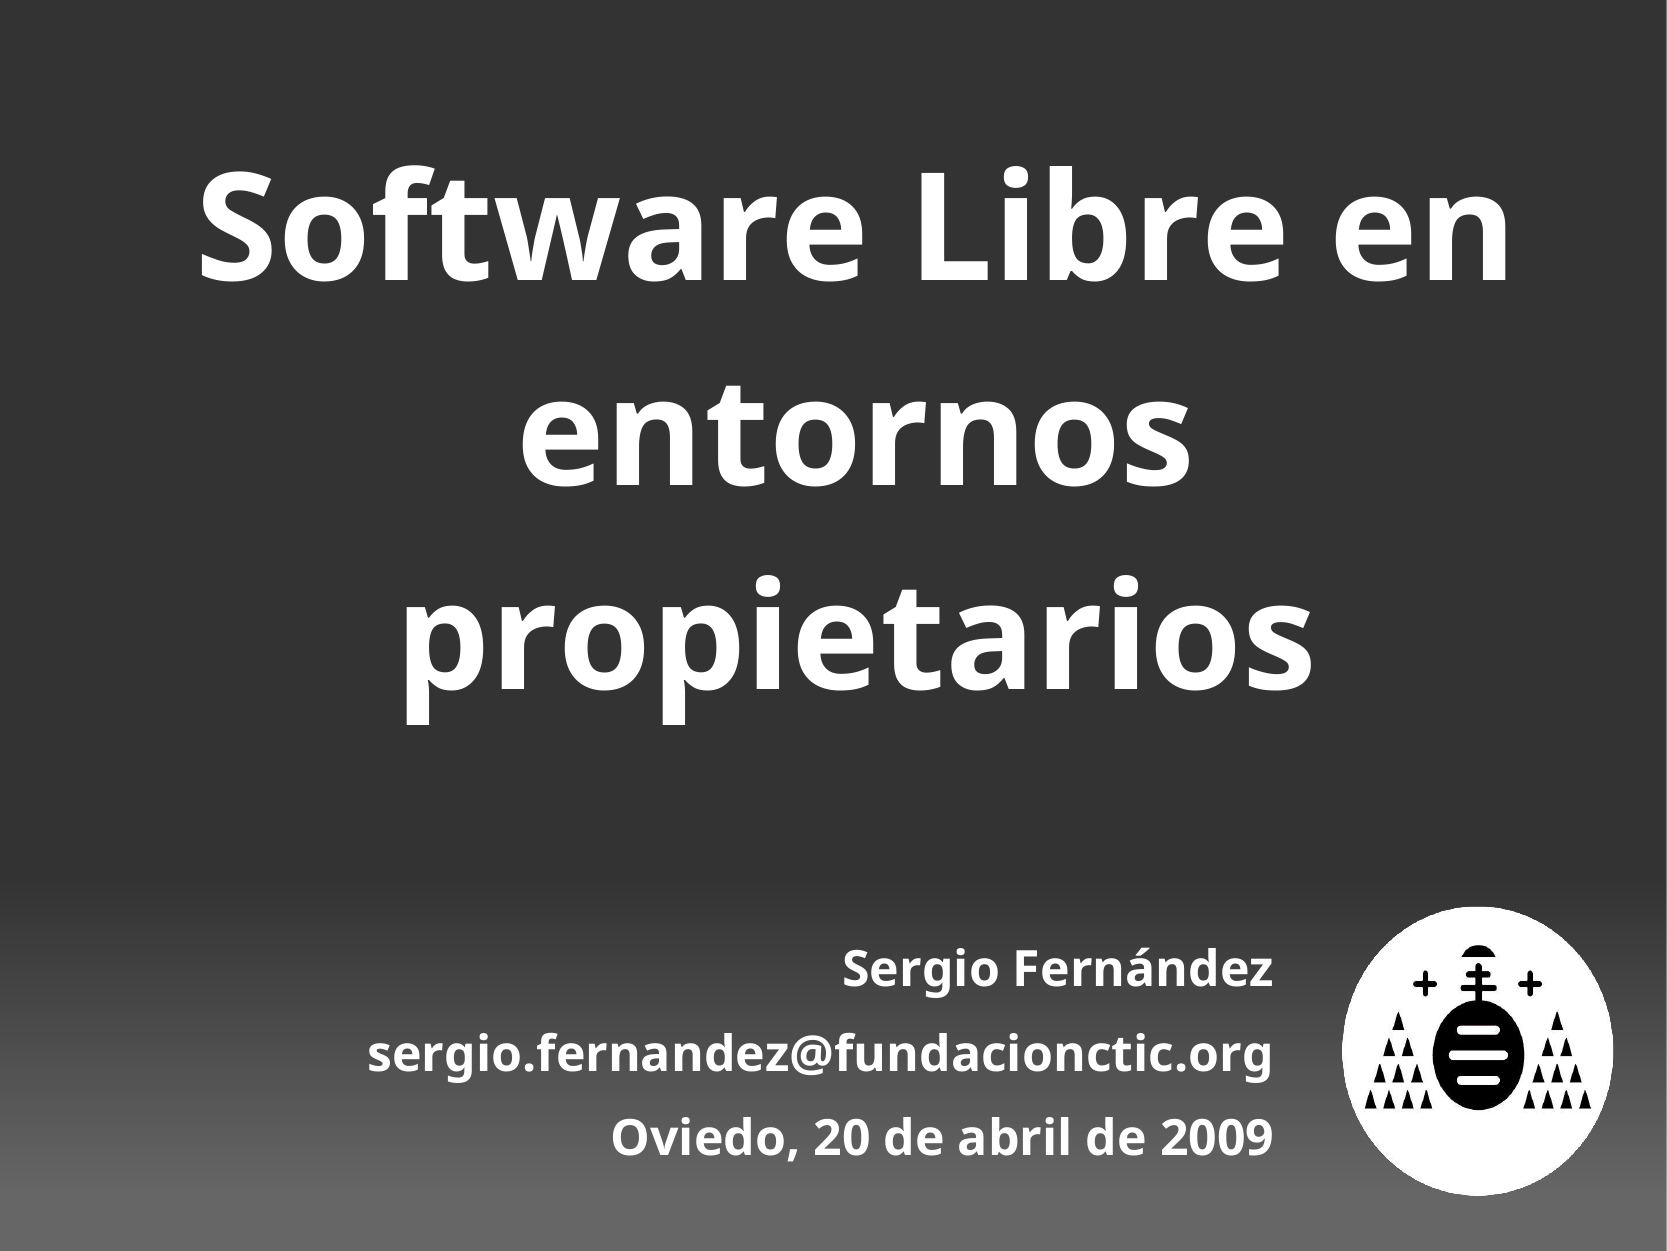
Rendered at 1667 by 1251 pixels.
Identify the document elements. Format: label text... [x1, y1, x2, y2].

title Software Libre en entornos propietarios [59, 244, 1654, 609]
subtitle Sergio Fernández sergio.fernandez@fundacionctic.org Oviedo, 20 de abril de 2009 [59, 947, 1275, 1156]
picture [0, 0, 1667, 1251]
